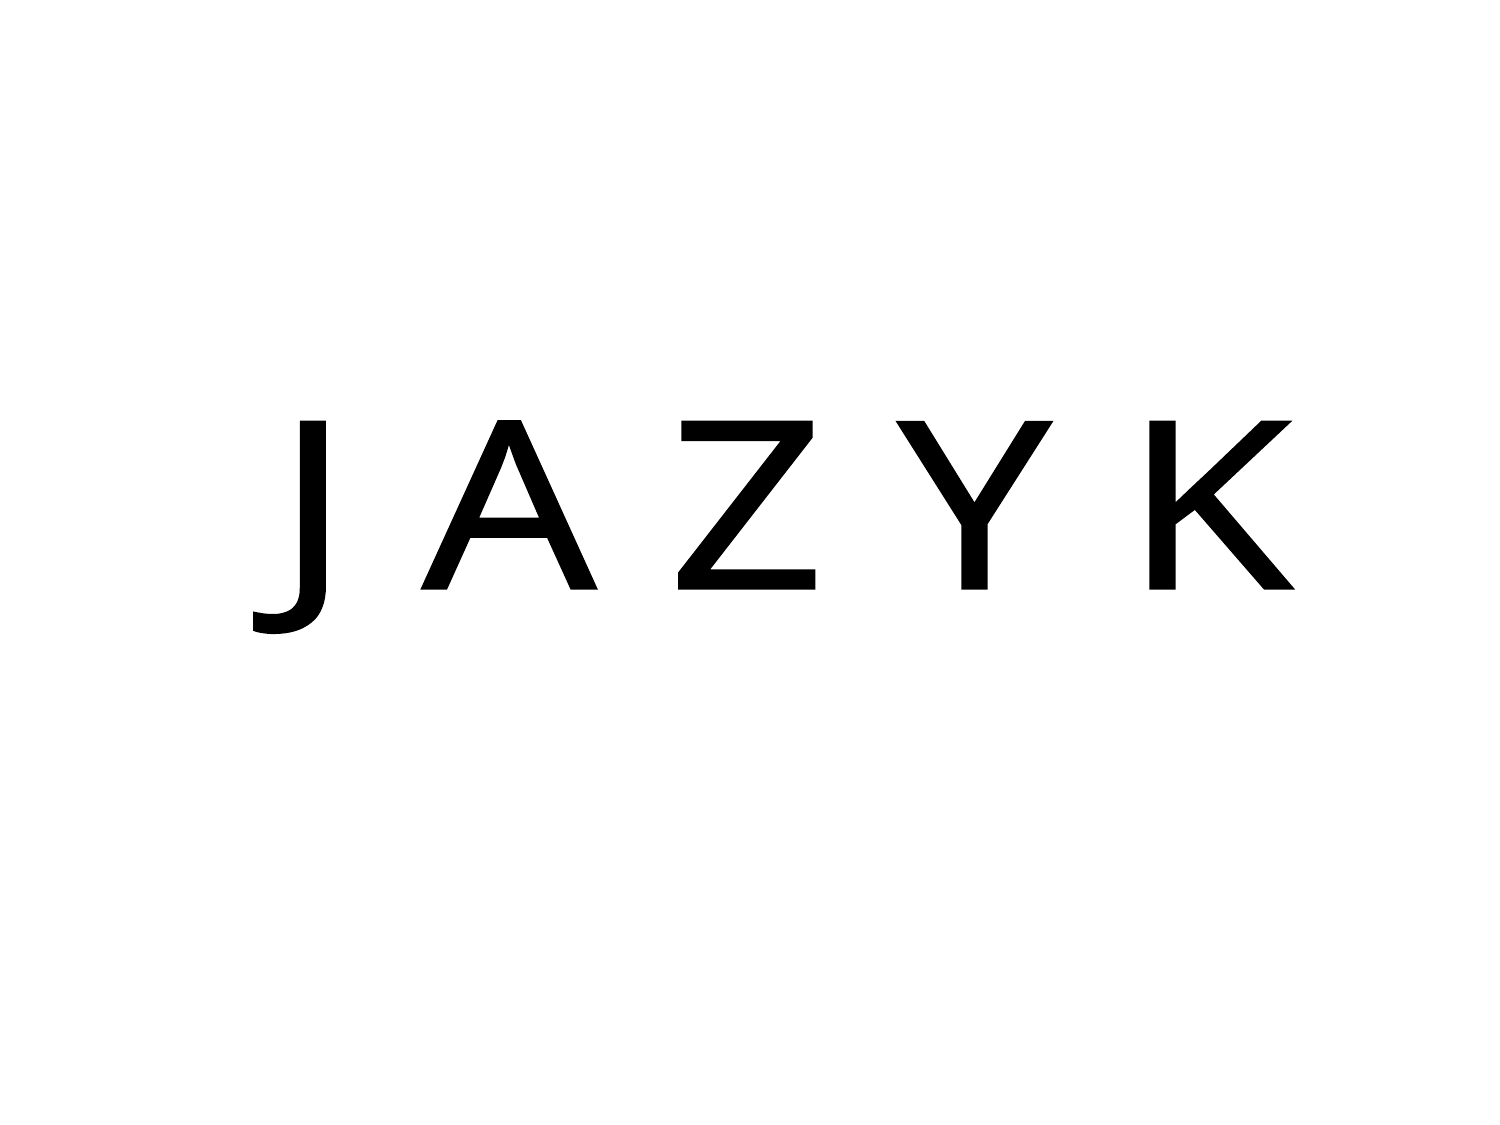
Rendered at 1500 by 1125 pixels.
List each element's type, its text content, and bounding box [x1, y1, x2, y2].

text_box J A Z Y K [1150, 421, 1294, 589]
text_box J A Z Y K [678, 421, 815, 589]
text_box J A Z Y K [896, 421, 1053, 589]
text_box J A Z Y K [253, 421, 326, 634]
text_box J A Z Y K [421, 420, 597, 589]
